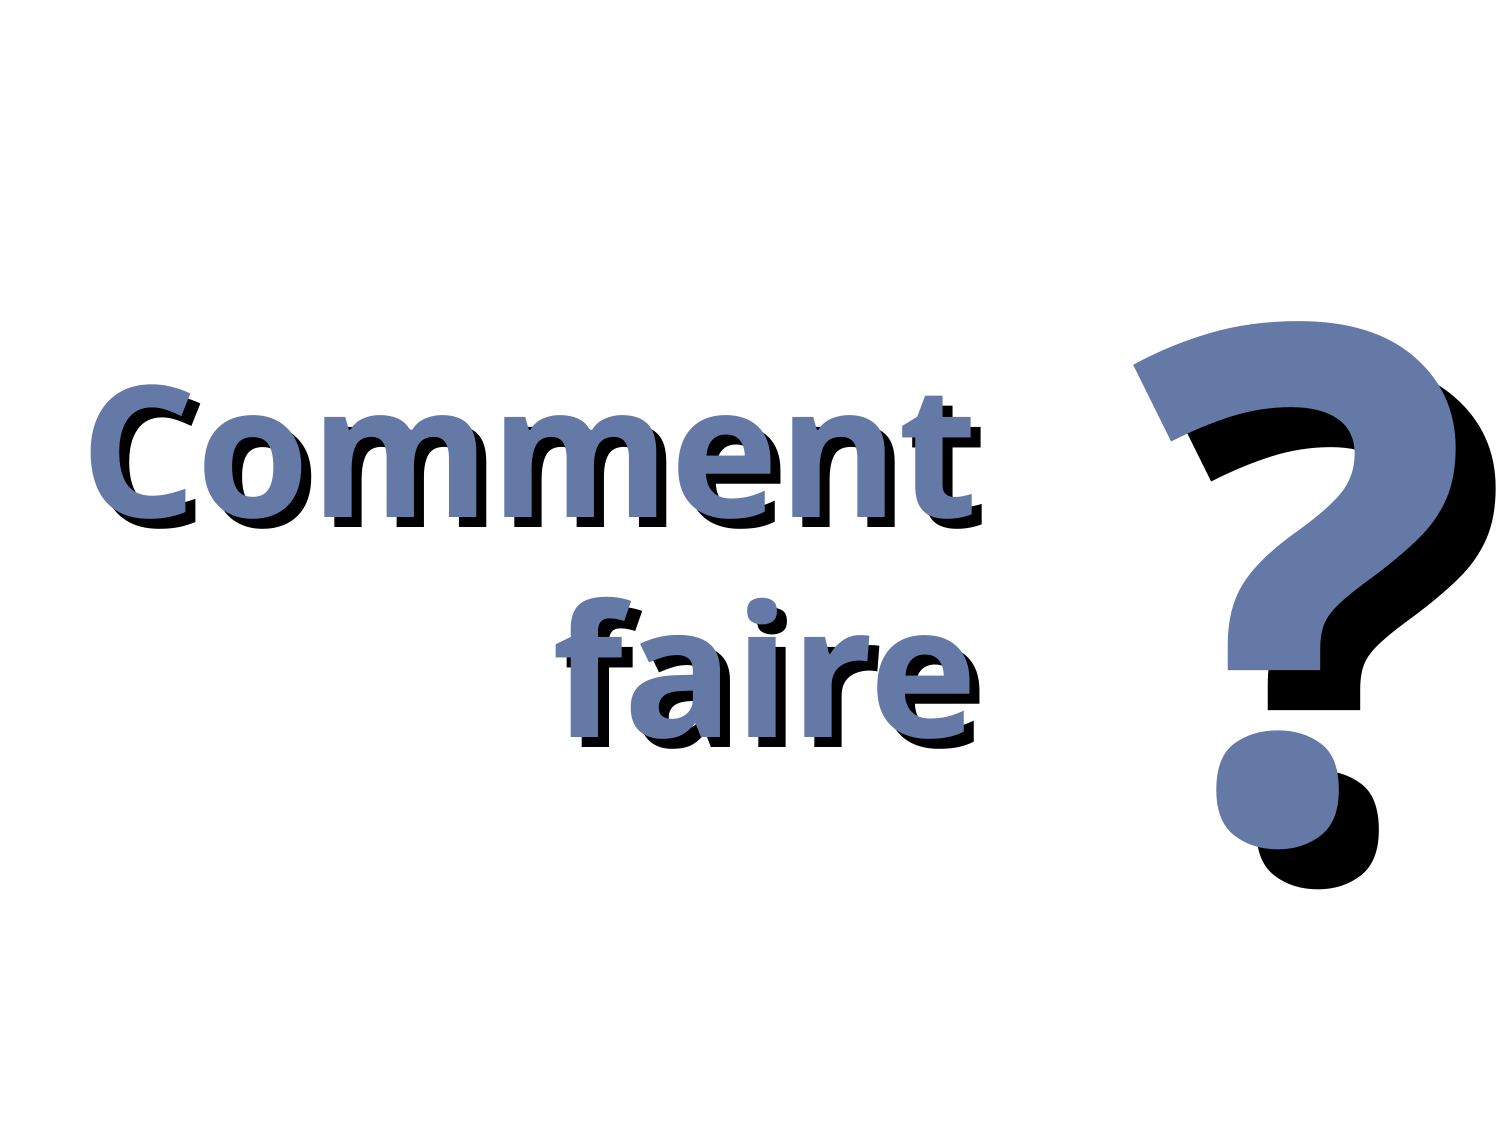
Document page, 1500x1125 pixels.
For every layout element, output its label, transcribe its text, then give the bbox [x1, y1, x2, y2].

text_box Comment faire [64, 326, 1058, 786]
text_box ? [1116, 115, 1471, 1000]
